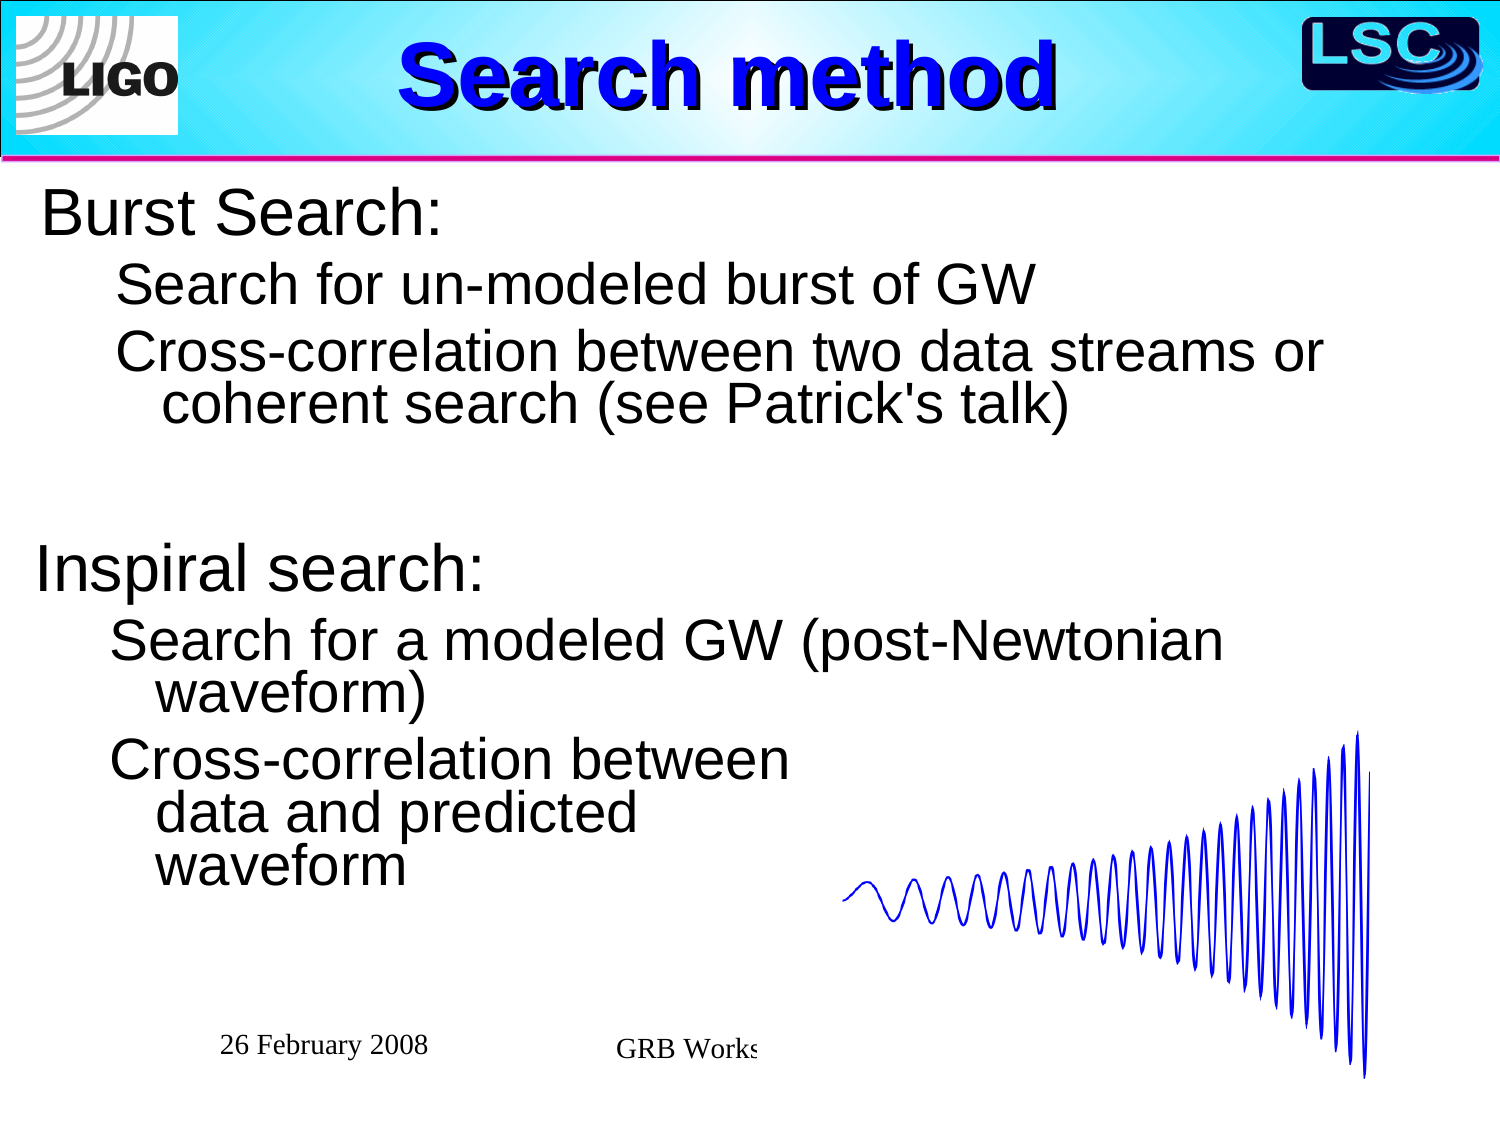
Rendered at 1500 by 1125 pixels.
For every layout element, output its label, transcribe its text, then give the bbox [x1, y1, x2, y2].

title Search method [210, 12, 1246, 152]
picture [1302, 17, 1483, 94]
list Burst Search: Search for un-modeled burst of GW Cross-correlation between two data streams or coherent search (see Patrick's talk) [40, 187, 1390, 526]
list Inspiral search: Search for a modeled GW (post-Newtonian waveform) Cross-correlation between data and predicted waveform [34, 542, 1346, 1022]
picture [757, 676, 1438, 1125]
